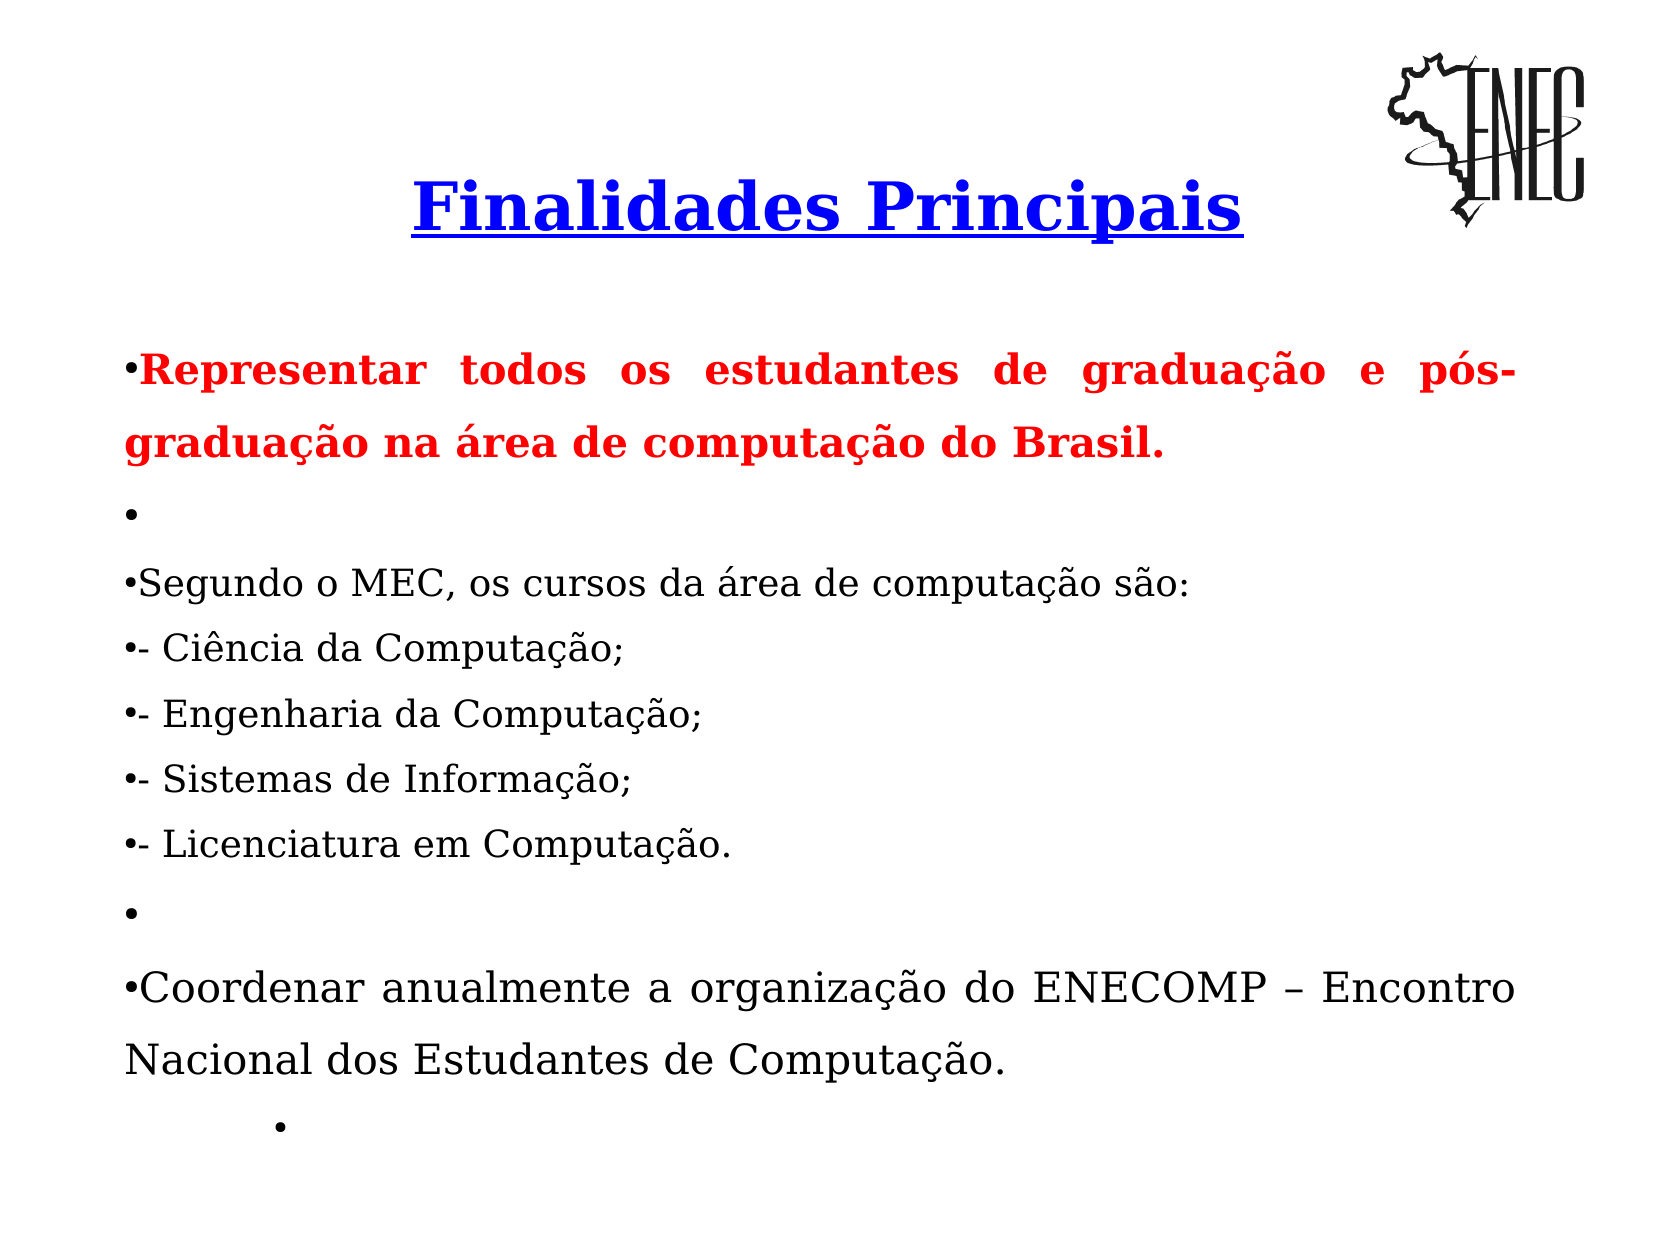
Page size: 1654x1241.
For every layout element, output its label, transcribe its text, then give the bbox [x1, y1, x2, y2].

title Finalidades Principais [121, 102, 1534, 311]
subtitle Representar todos os estudantes de graduação e pós-graduação na área de computação do Brasil. Segundo o MEC, os cursos da área de computação são: - Ciência da Computação; - Engenharia da Computação; - Sistemas de Informação; - Licenciatura em Computação. Coordenar anualmente a organização do ENECOMP – Encontro Nacional dos Estudantes de Computação. [124, 332, 1518, 1139]
picture [1382, 47, 1590, 249]
